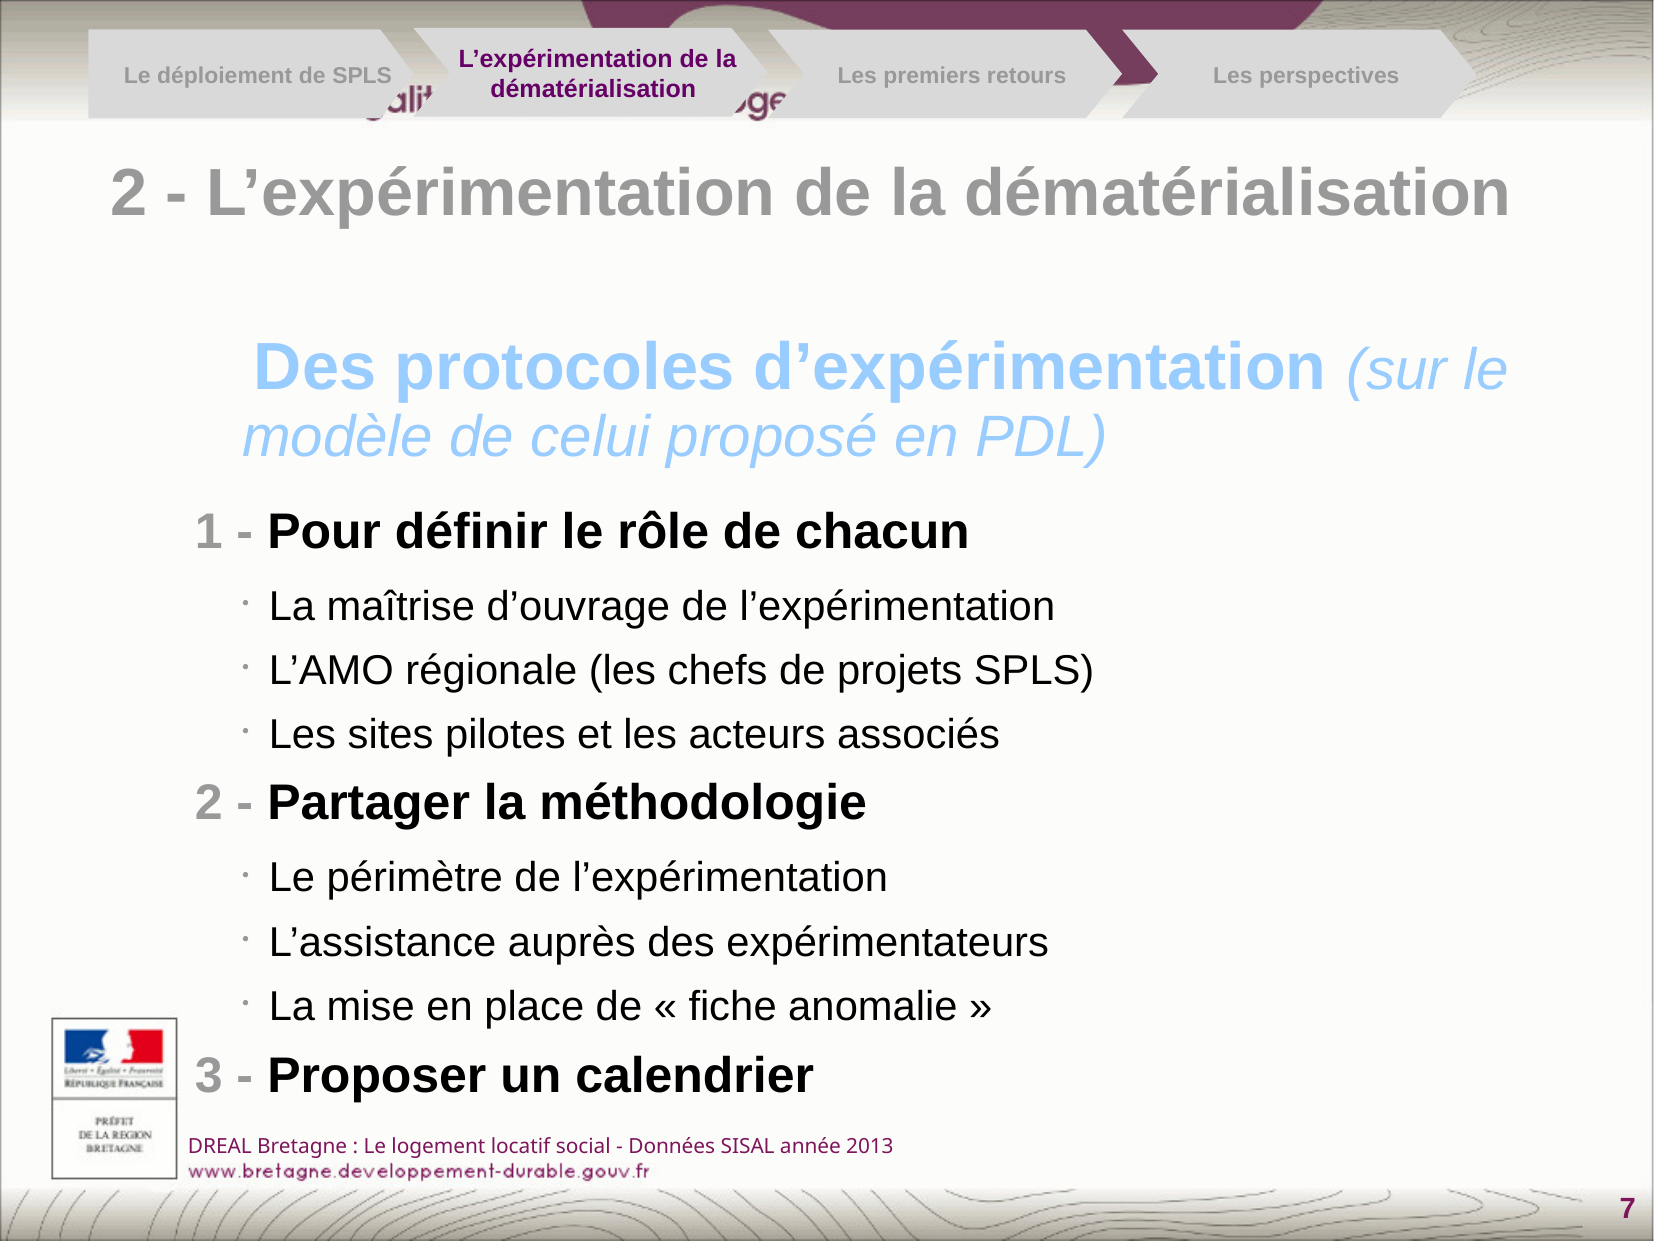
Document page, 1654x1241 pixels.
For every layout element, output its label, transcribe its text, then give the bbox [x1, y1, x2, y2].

text_box Les premiers retours [767, 29, 1123, 119]
picture [0, 0, 1654, 1241]
list Des protocoles d’expérimentation (sur le modèle de celui proposé en PDL) Pour définir le rôle de chacun La maîtrise d’ouvrage de l’expérimentation L’AMO régionale (les chefs de projets SPLS) Les sites pilotes et les acteurs associés Partager la méthodologie Le périmètre de l’expérimentation L’assistance auprès des expérimentateurs La mise en place de « fiche anomalie » Proposer un calendrier [177, 329, 1625, 1182]
text_box Les perspectives [1122, 29, 1477, 119]
title 2 - L’expérimentation de la dématérialisation [76, 88, 1565, 296]
text_box Le déploiement de SPLS [88, 29, 414, 119]
text_box L’expérimentation de la dématérialisation [413, 27, 768, 117]
